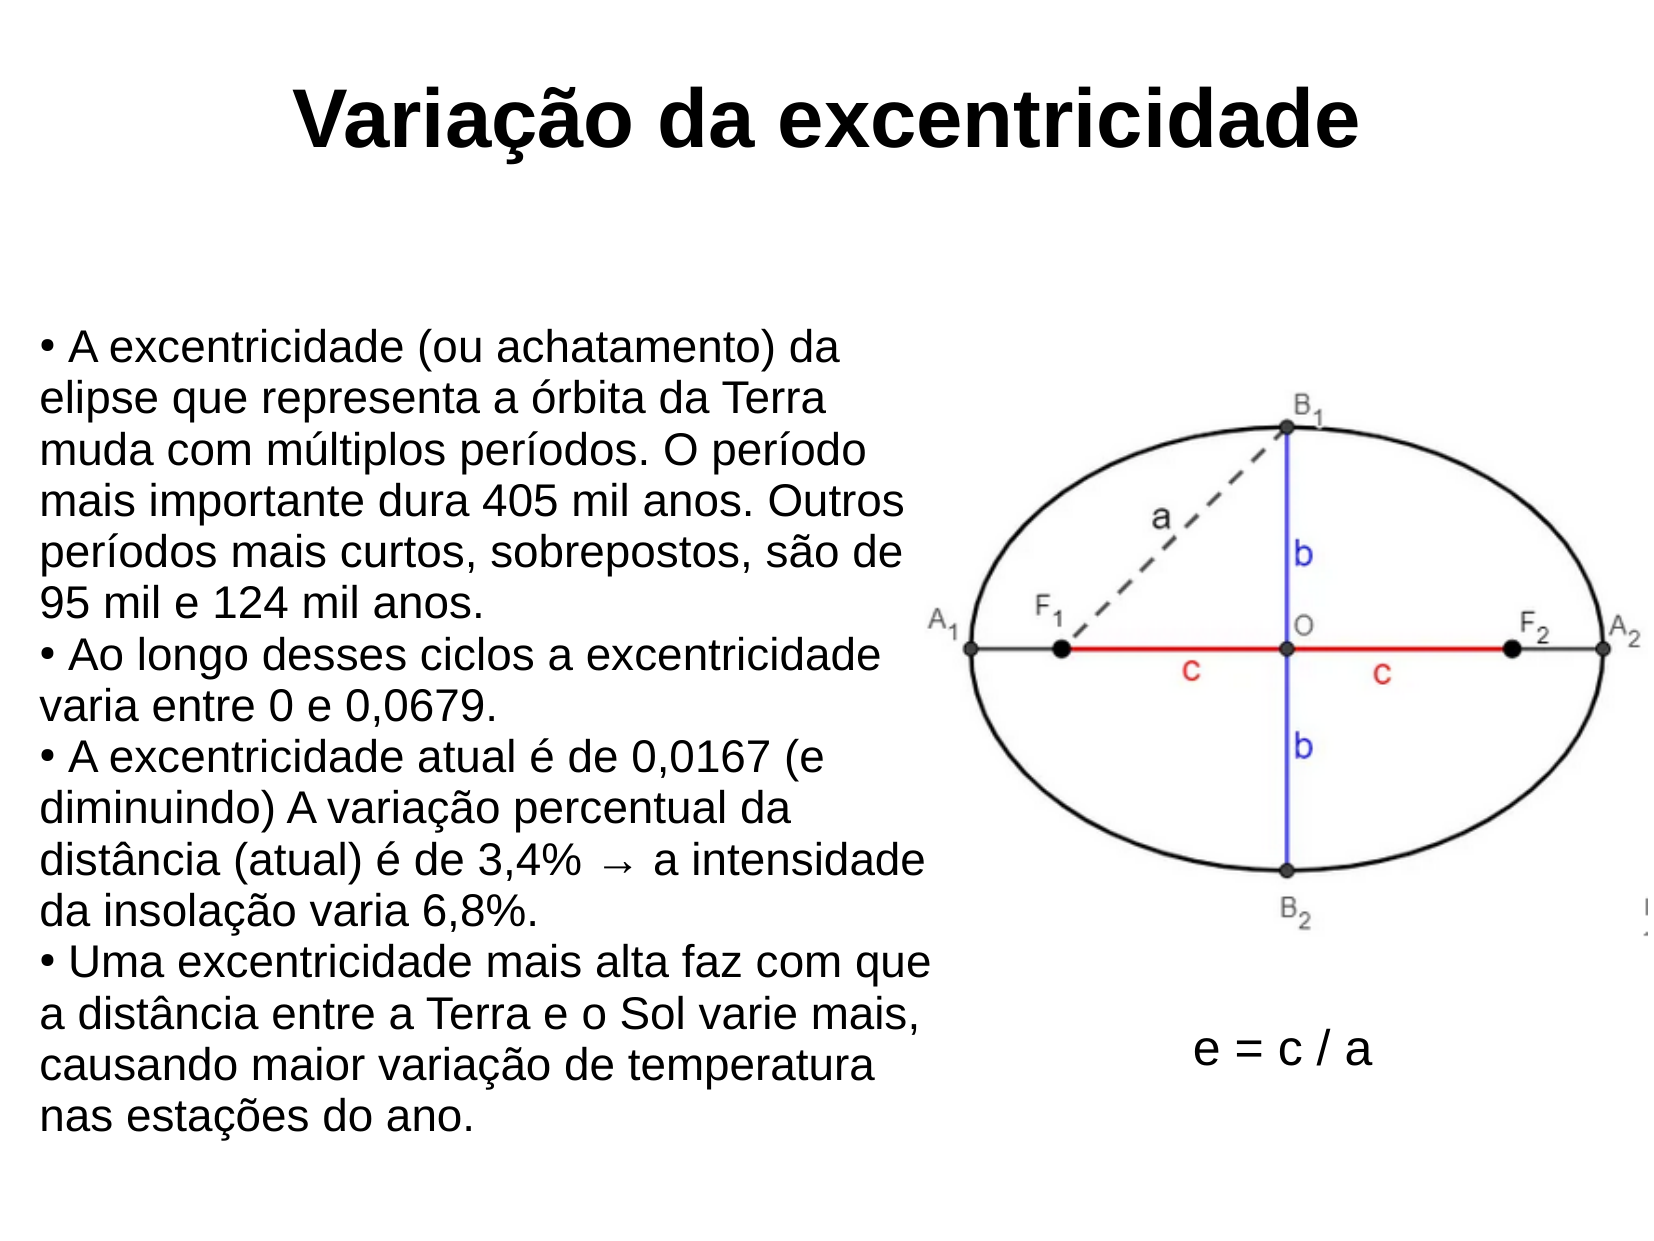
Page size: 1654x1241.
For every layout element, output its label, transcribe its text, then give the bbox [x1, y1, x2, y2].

subtitle A excentricidade (ou achatamento) da elipse que representa a órbita da Terra muda com múltiplos períodos. O período mais importante dura 405 mil anos. Outros períodos mais curtos, sobrepostos, são de 95 mil e 124 mil anos. Ao longo desses ciclos a excentricidade varia entre 0 e 0,0679. A excentricidade atual é de 0,0167 (e diminuindo) A variação percentual da distância (atual) é de 3,4% → a intensidade da insolação varia 6,8%. Uma excentricidade mais alta faz com que a distância entre a Terra e o Sol varie mais, causando maior variação de temperatura nas estações do ano. [39, 262, 938, 1201]
text_box e = c / a [1178, 1012, 1388, 1090]
picture [924, 374, 1648, 938]
title Variação da excentricidade [82, 49, 1571, 188]
